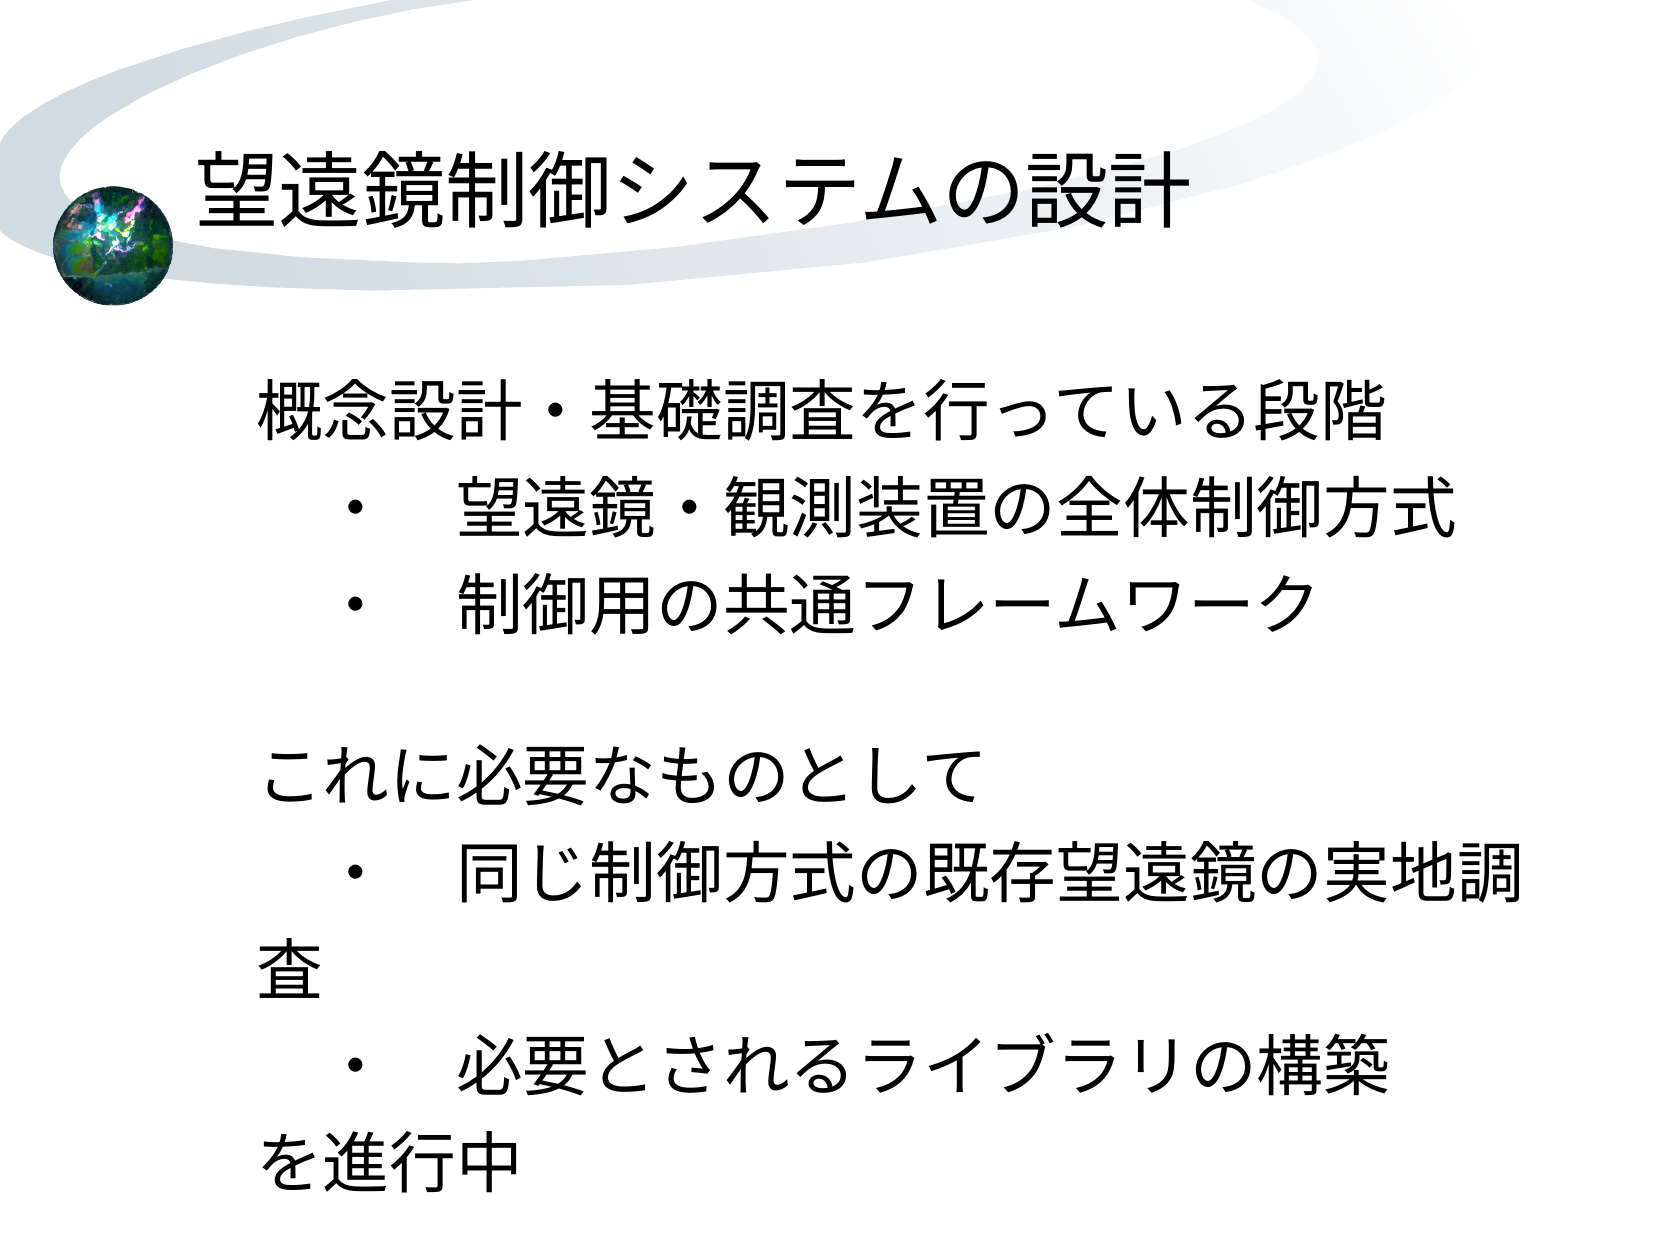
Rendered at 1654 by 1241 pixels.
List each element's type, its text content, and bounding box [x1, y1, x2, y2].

text_box 概念設計・基礎調査を行っている段階 ・ 望遠鏡・観測装置の全体制御方式 ・ 制御用の共通フレームワーク これに必要なものとして ・ 同じ制御方式の既存望遠鏡の実地調査 ・ 必要とされるライブラリの構築 を進行中 [241, 350, 1604, 900]
picture [43, 175, 182, 314]
text_box 望遠鏡制御システムの設計 [180, 117, 1527, 216]
